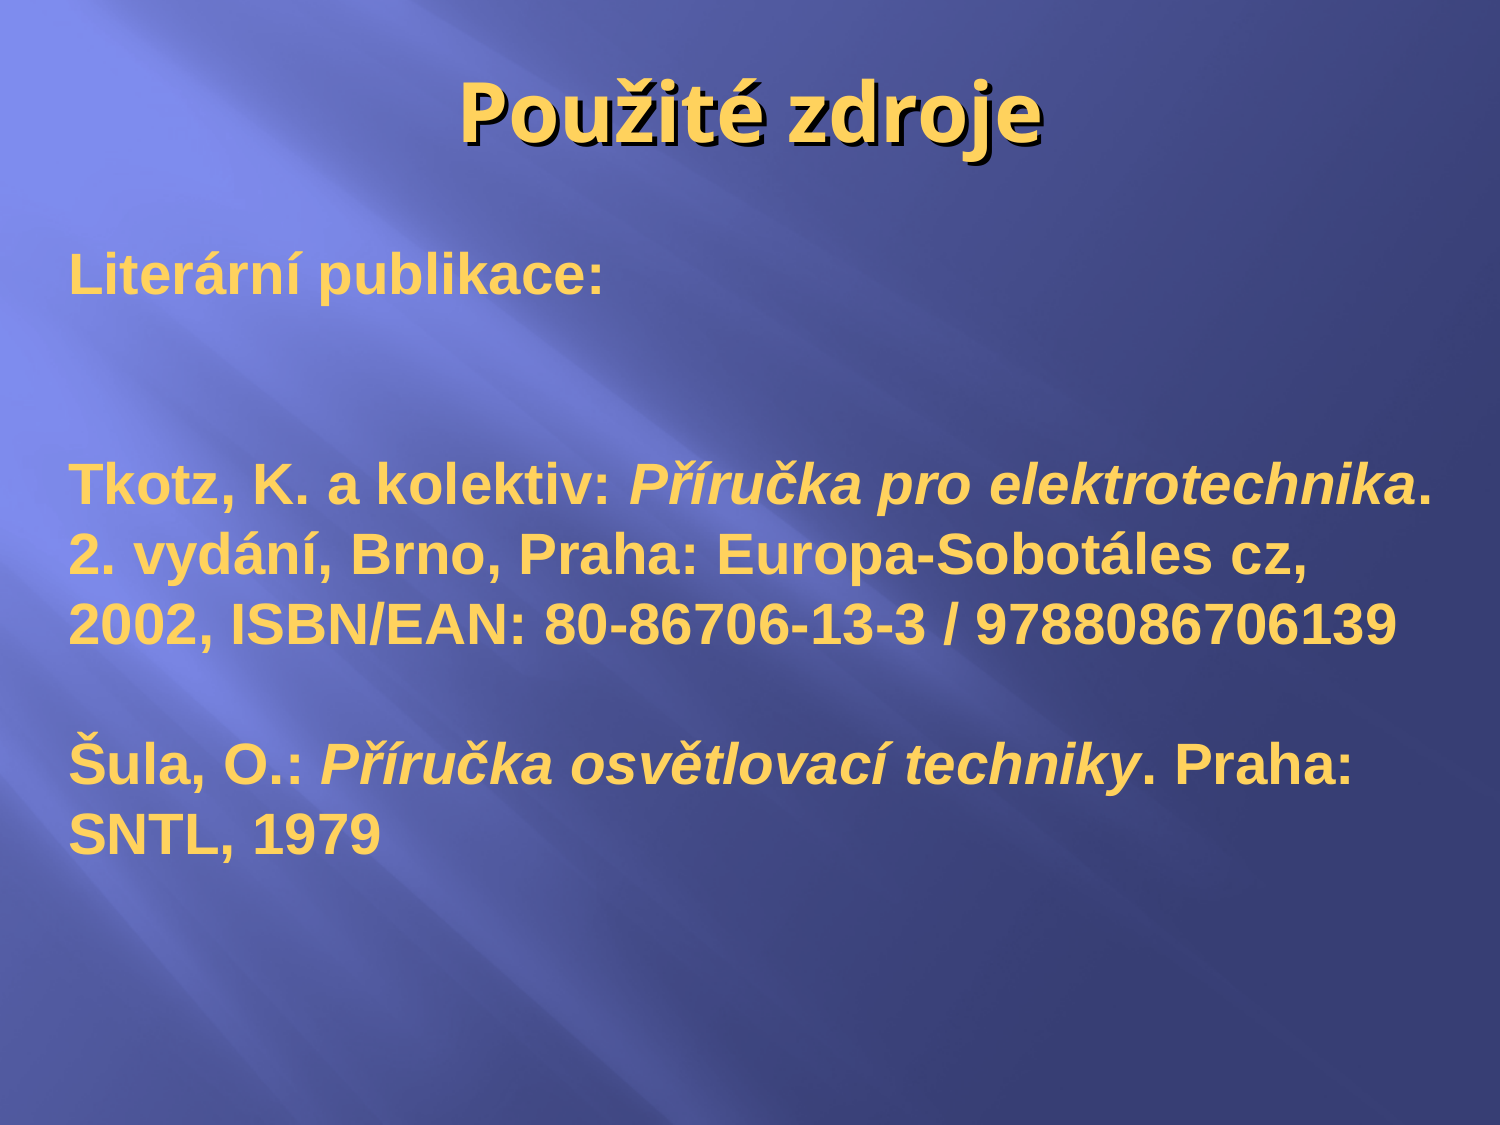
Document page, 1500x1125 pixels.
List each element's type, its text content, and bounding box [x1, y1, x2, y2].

text_box Literární publikace: Tkotz, K. a kolektiv: Příručka pro elektrotechnika. 2. vydání, Brno, Praha: Europa-Sobotáles cz, 2002, ISBN/EAN: 80-86706-13-3 / 9788086706139 Šula, O.: Příručka osvětlovací techniky. Praha: SNTL, 1979 [53, 220, 1459, 953]
title Použité zdroje [75, 45, 1426, 173]
